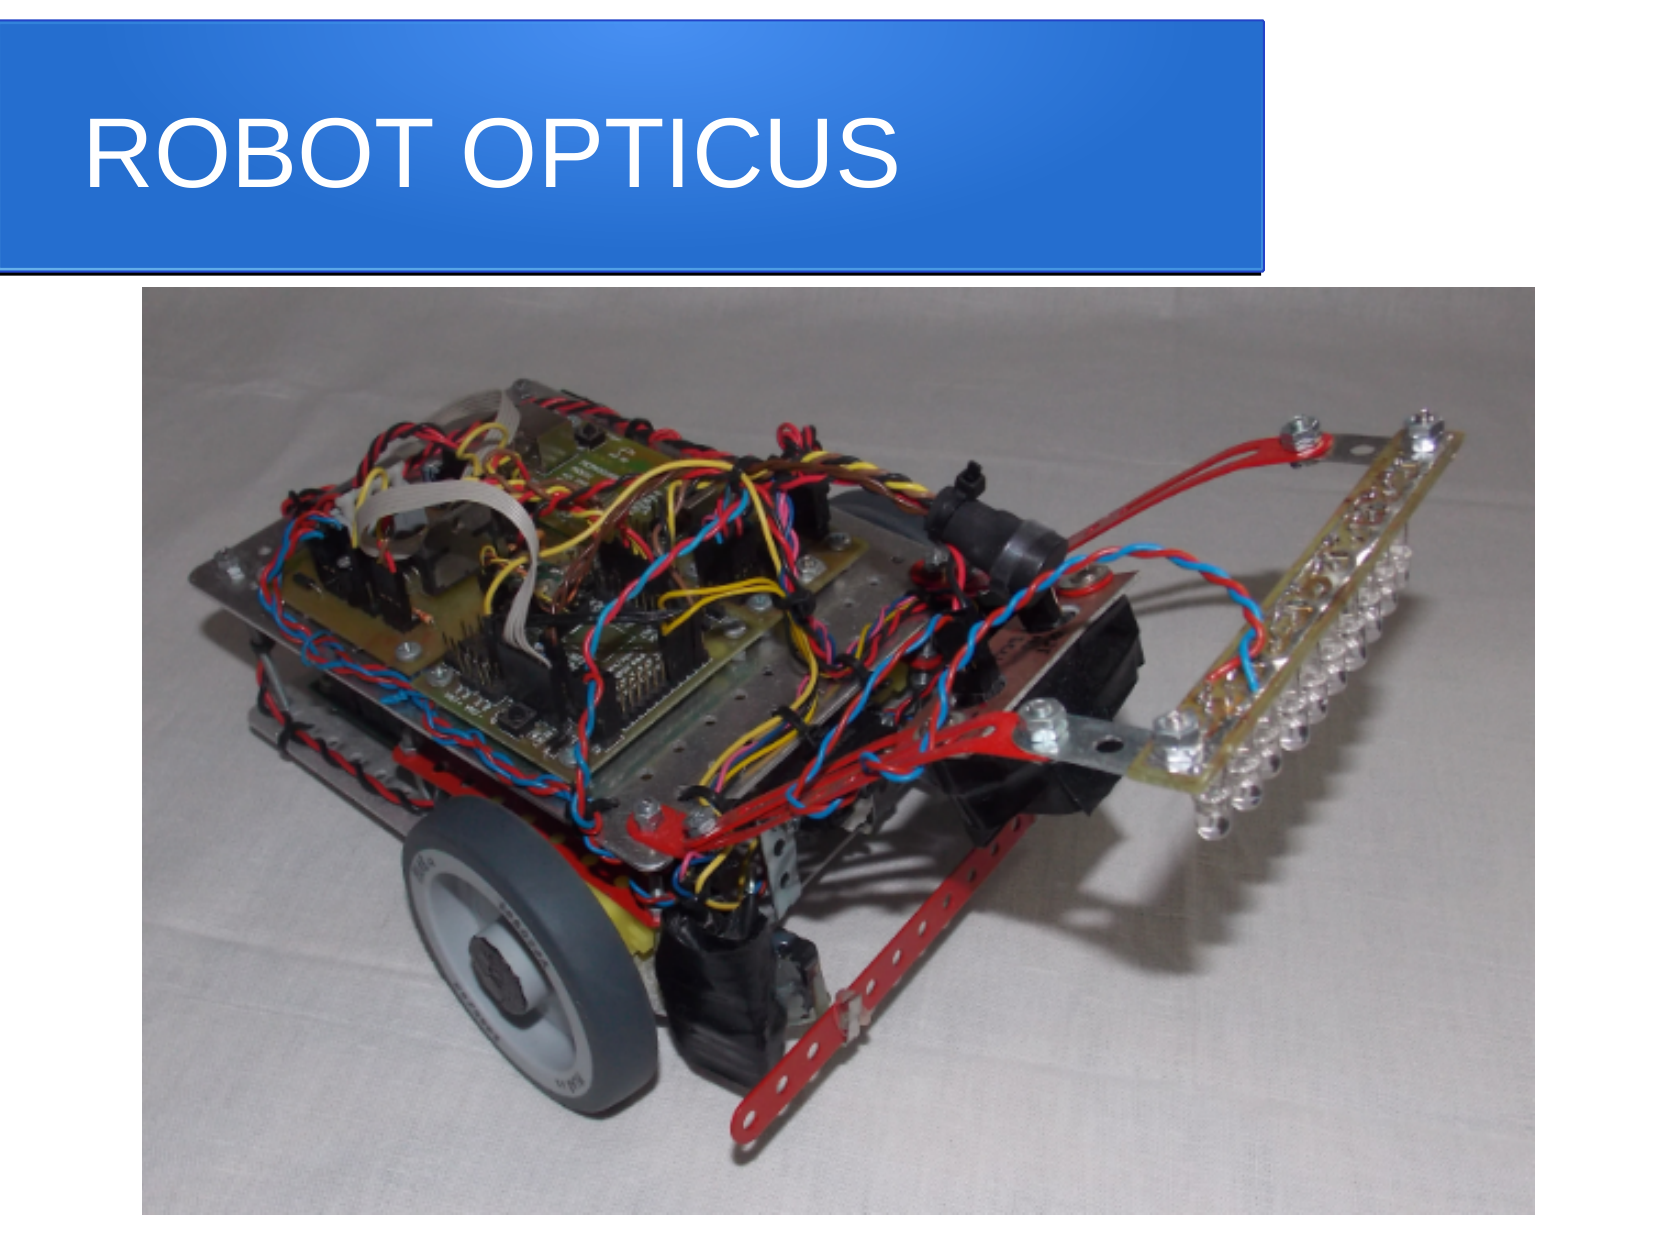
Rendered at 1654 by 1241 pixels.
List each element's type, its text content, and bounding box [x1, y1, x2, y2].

title ROBOT OPTICUS [82, 49, 1250, 257]
picture [142, 287, 1535, 1215]
